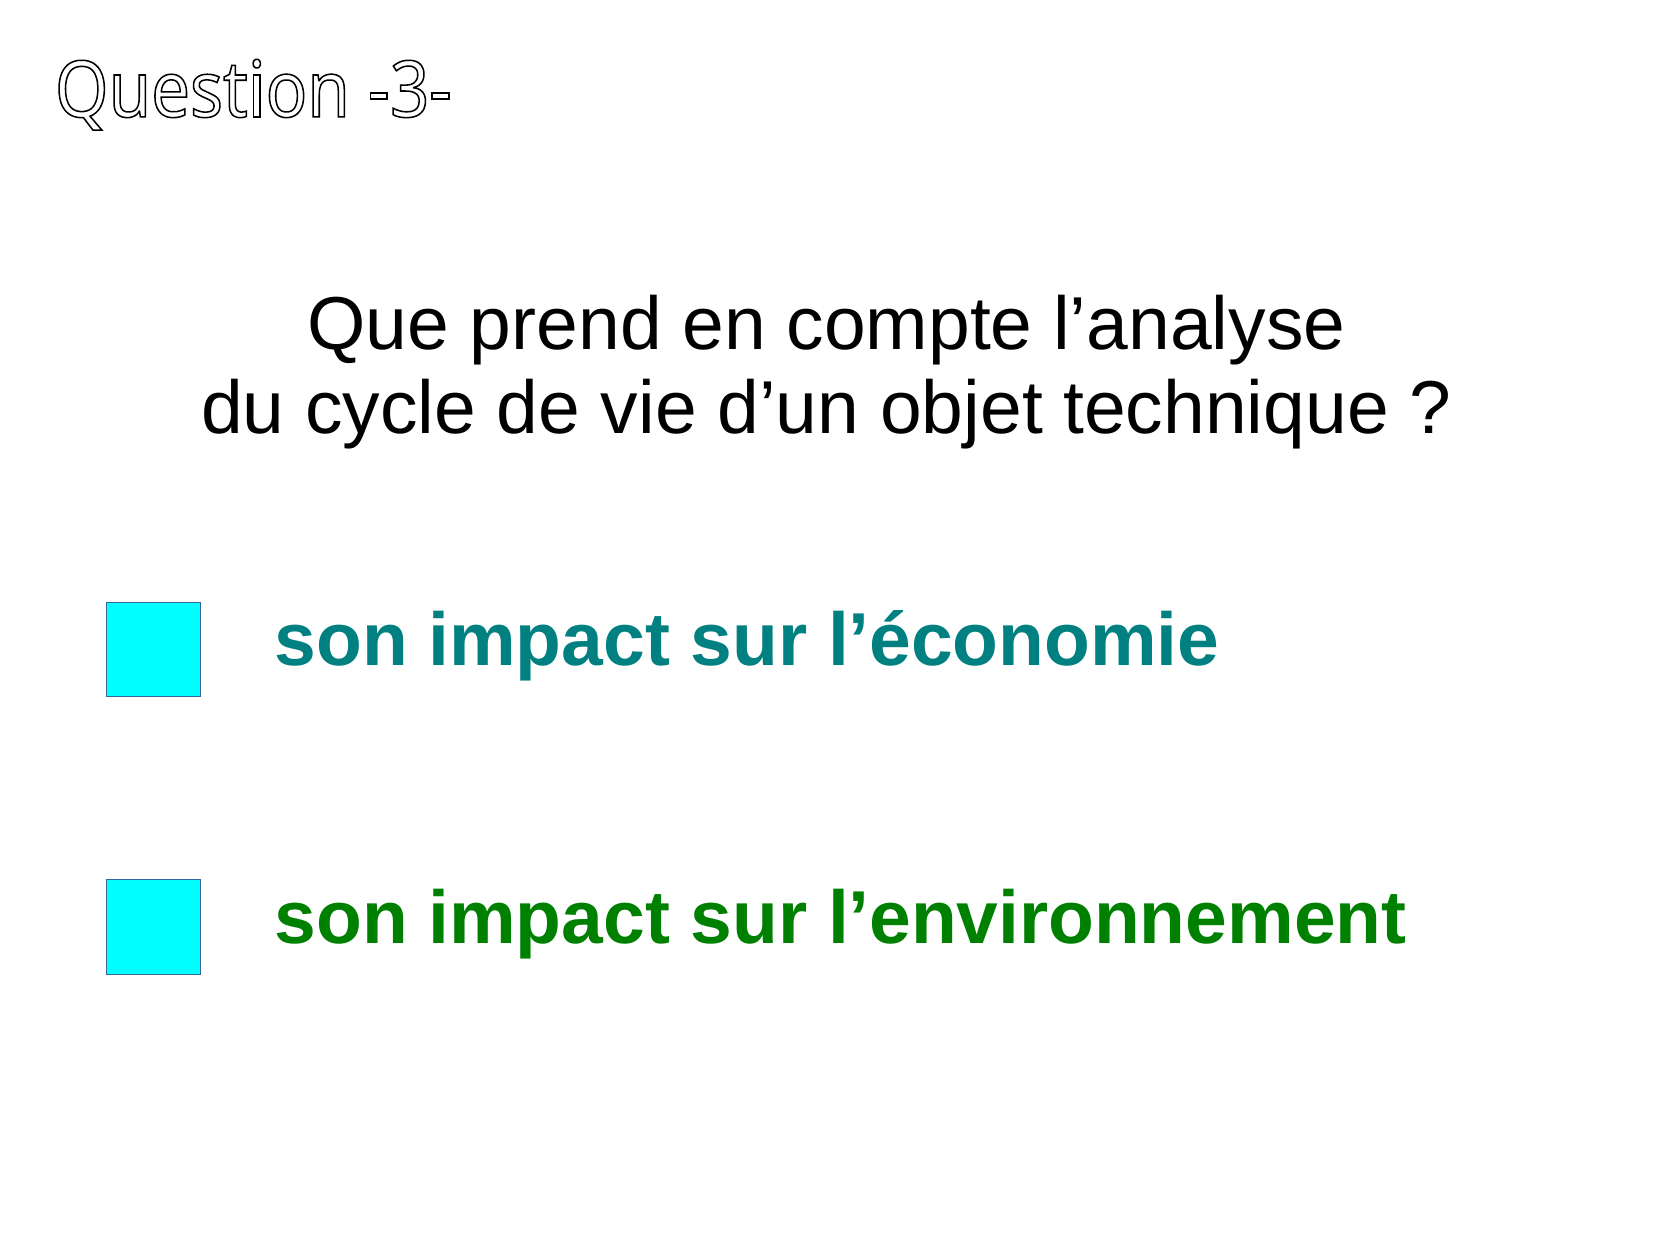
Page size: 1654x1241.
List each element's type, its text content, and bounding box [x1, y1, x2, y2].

text_box Question -3- [224, 65, 247, 118]
text_box Question -3- [59, 60, 105, 131]
text_box Question -3- [269, 74, 304, 118]
text_box son impact sur l’économie [259, 590, 1571, 768]
text_box Question -3- [253, 75, 260, 117]
text_box son impact sur l’environnement [259, 868, 1595, 1004]
text_box Question -3- [154, 74, 187, 118]
text_box Question -3- [114, 75, 146, 118]
text_box [106, 602, 201, 697]
title Que prend en compte l’analyse du cycle de vie d’un objet technique ? [82, 261, 1571, 470]
text_box [106, 879, 201, 975]
text_box Question -3- [193, 74, 220, 118]
text_box Question -3- [313, 74, 345, 117]
text_box Question -3- [393, 60, 426, 118]
